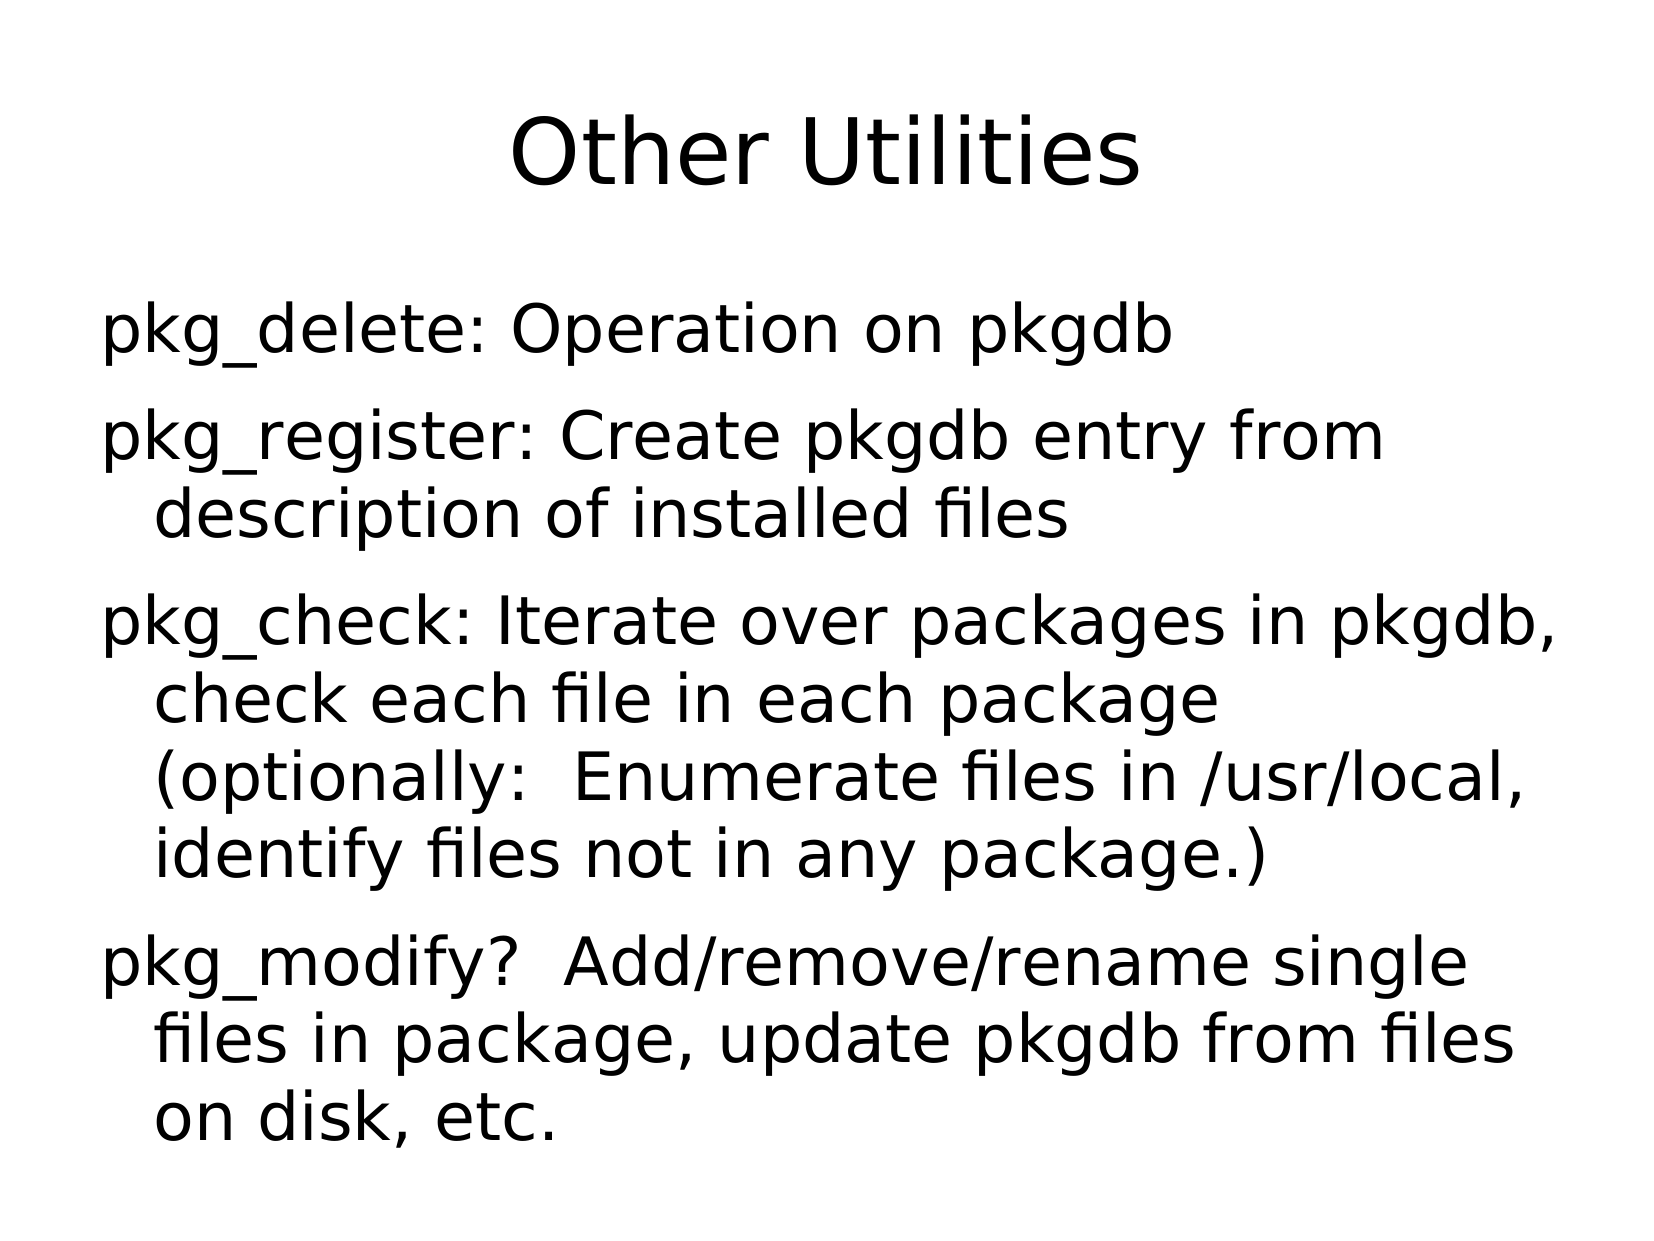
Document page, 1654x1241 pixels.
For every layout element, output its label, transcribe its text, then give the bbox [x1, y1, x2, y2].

list pkg_delete: Operation on pkgdb pkg_register: Create pkgdb entry from description of installed files pkg_check: Iterate over packages in pkgdb, check each file in each package (optionally: Enumerate files in /usr/local, identify files not in any package.) pkg_modify? Add/remove/rename single files in package, update pkgdb from files on disk, etc. [82, 290, 1571, 1155]
title Other Utilities [82, 49, 1571, 257]
